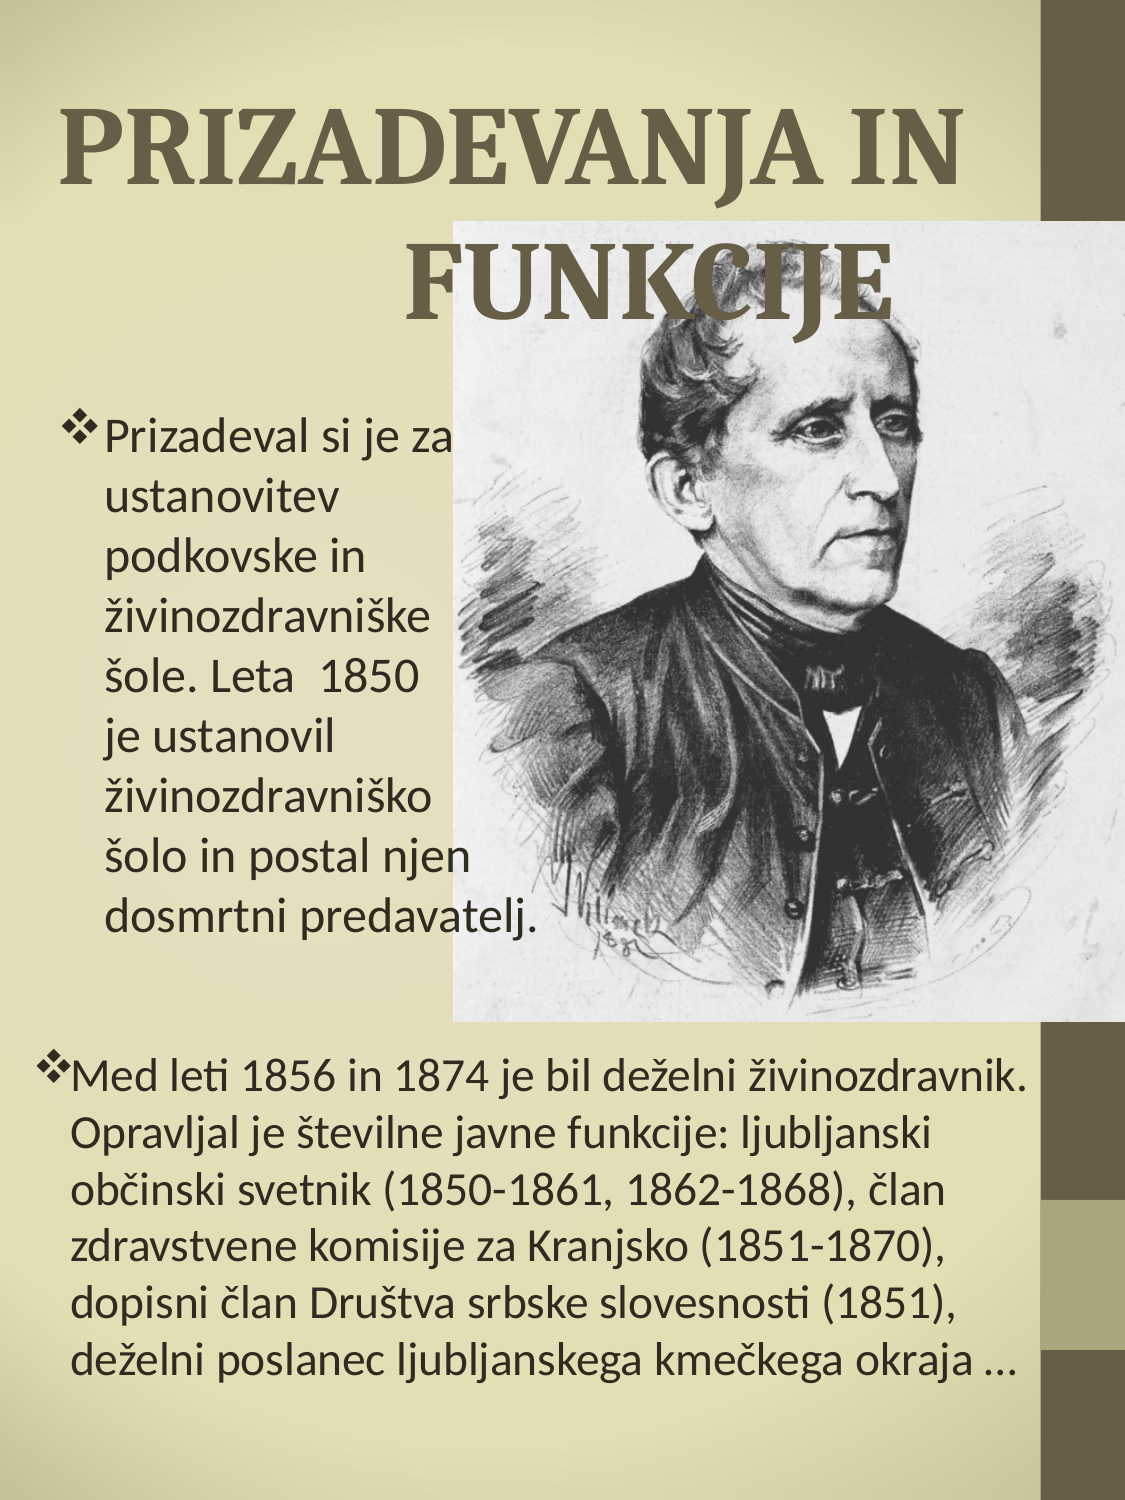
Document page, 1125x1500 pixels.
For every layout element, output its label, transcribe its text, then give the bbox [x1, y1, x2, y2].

picture [0, 0, 1125, 1500]
text_box PRIZADEVANJA IN FUNKCIJE [42, 64, 1023, 350]
list Med leti 1856 in 1874 je bil deželni živinozdravnik. Opravljal je številne javne funkcije: ljubljanski občinski svetnik (1850-1861, 1862-1868), član zdravstvene komisije za Kranjsko (1851-1870), dopisni član Društva srbske slovesnosti (1851), deželni poslanec ljubljanskega kmečkega okraja … [17, 986, 1047, 1471]
text_box Prizadeval si je za ustanovitev podkovske in živinozdravniške šole. Leta 1850 je ustanovil živinozdravniško šolo in postal njen dosmrtni predavatelj. [42, 395, 558, 951]
